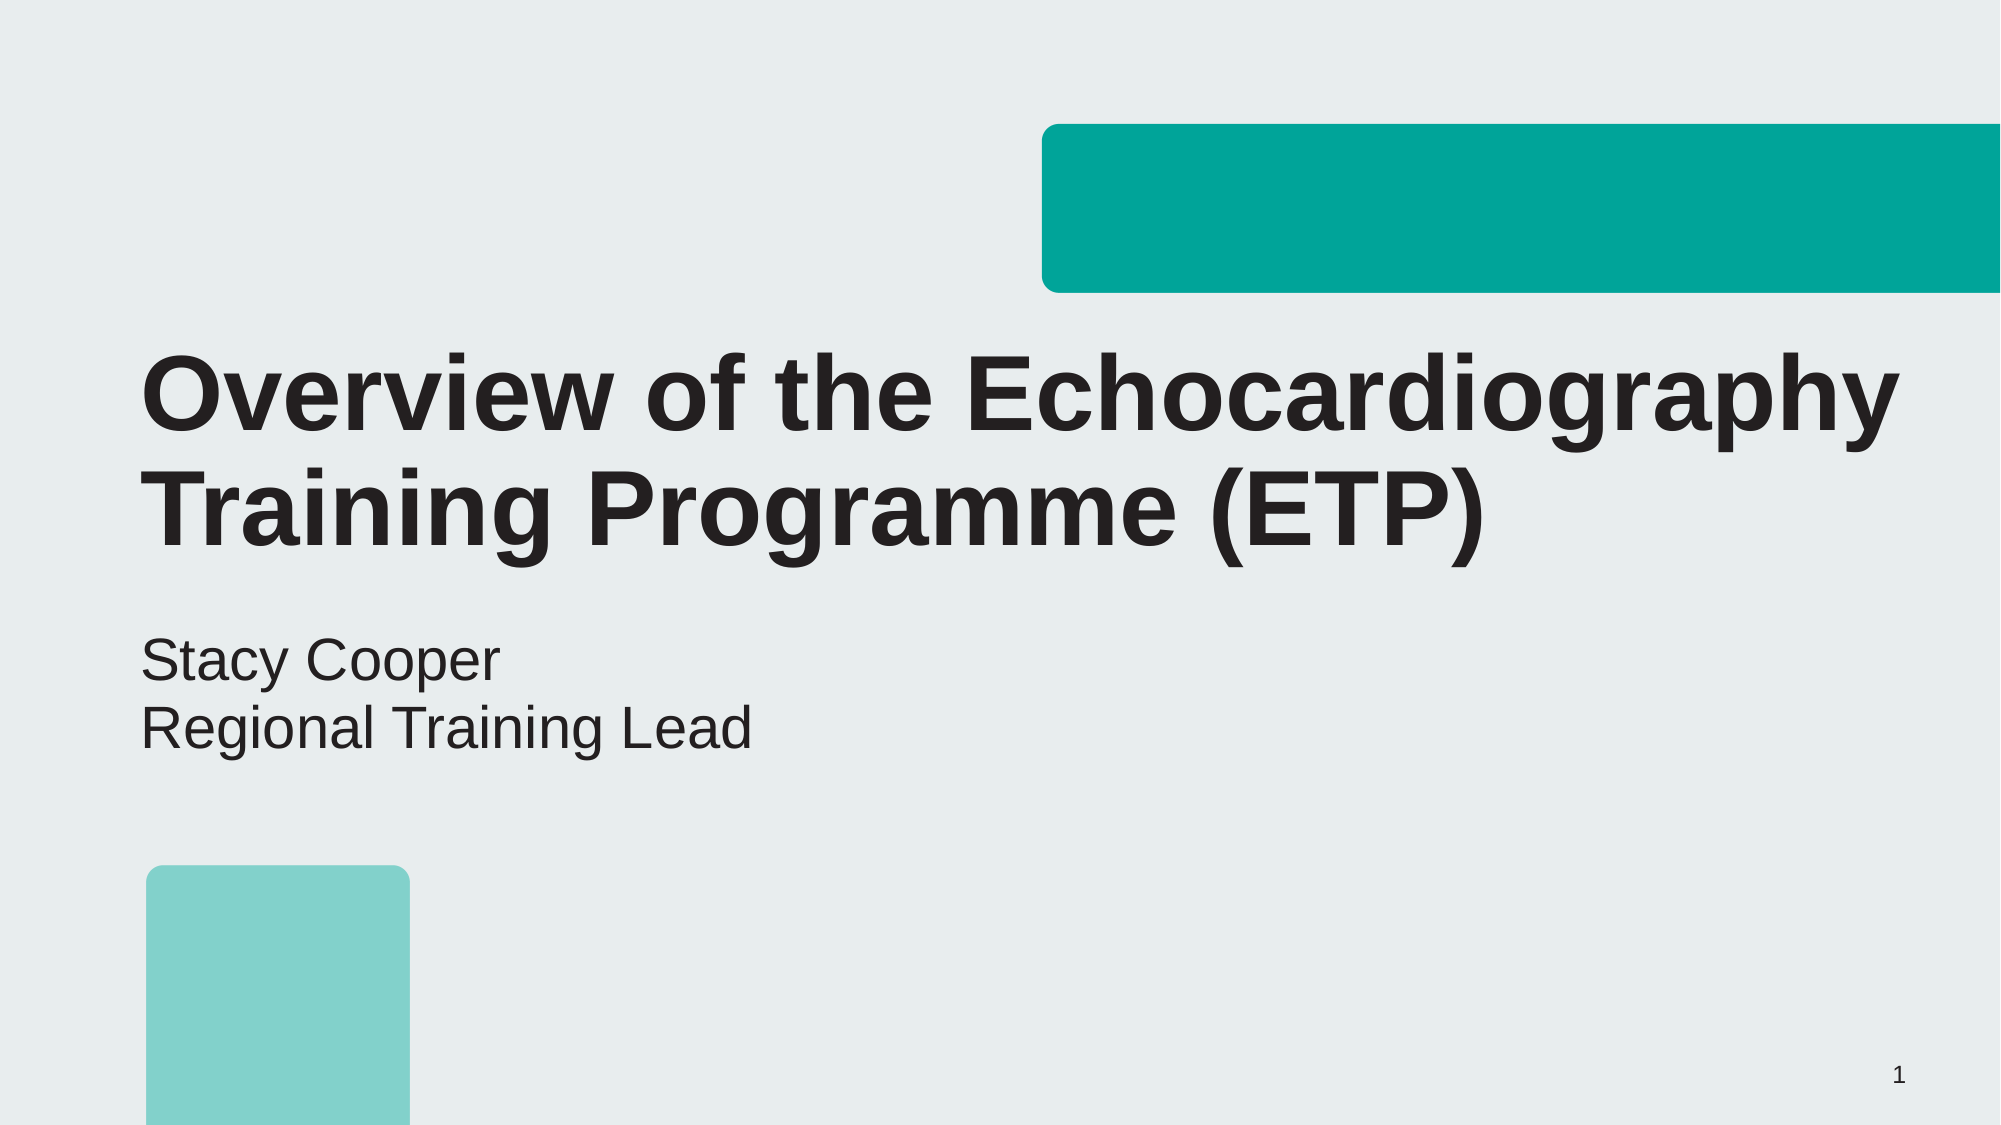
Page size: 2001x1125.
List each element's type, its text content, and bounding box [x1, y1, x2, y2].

list Overview of the Echocardiography Training Programme (ETP) [140, 286, 1907, 621]
list Stacy Cooper Regional Training Lead [140, 712, 1046, 860]
